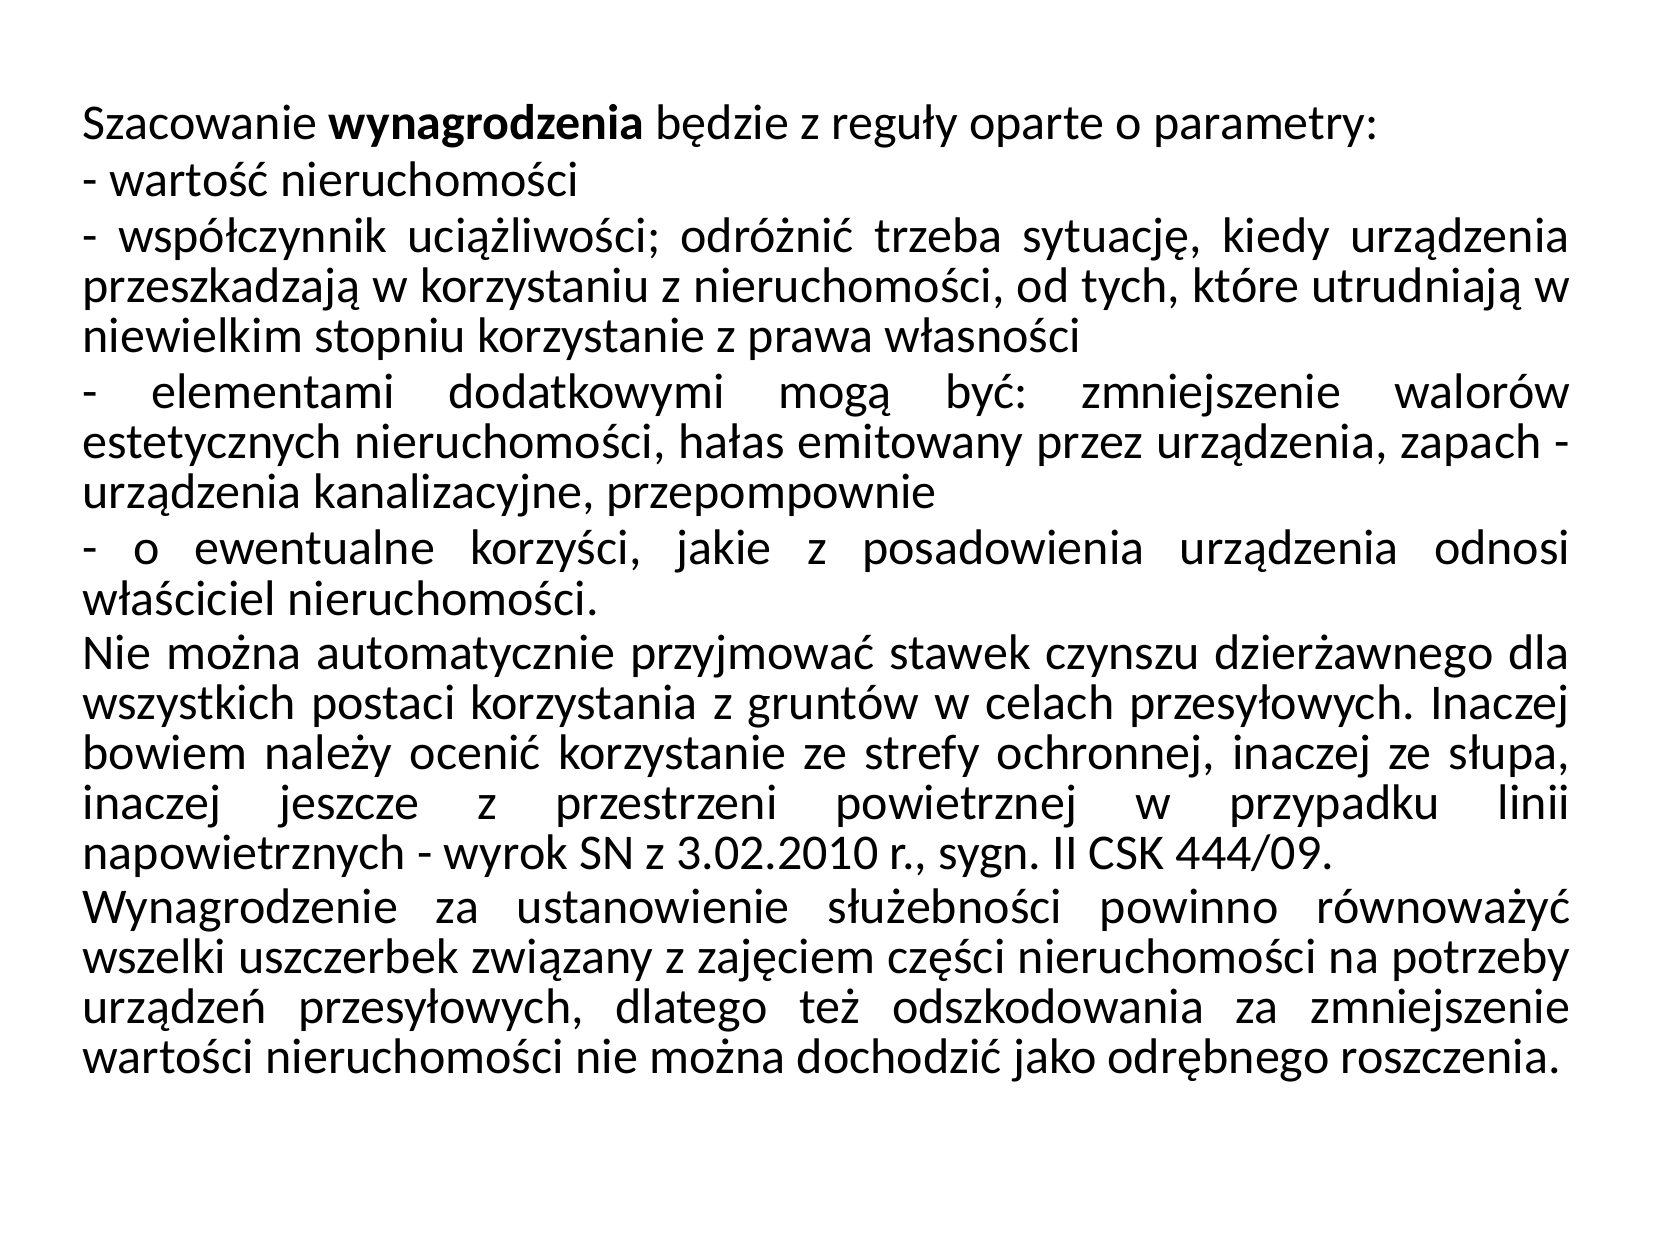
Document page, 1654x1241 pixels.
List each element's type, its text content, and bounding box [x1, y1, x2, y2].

list Szacowanie wynagrodzenia będzie z reguły oparte o parametry: - wartość nieruchomości - współczynnik uciążliwości; odróżnić trzeba sytuację, kiedy urządzenia przeszkadzają w korzystaniu z nieruchomości, od tych, które utrudniają w niewielkim stopniu korzystanie z prawa własności - elementami dodatkowymi mogą być: zmniejszenie walorów estetycznych nieruchomości, hałas emitowany przez urządzenia, zapach - urządzenia kanalizacyjne, przepompownie - o ewentualne korzyści, jakie z posadowienia urządzenia odnosi właściciel nieruchomości. Nie można automatycznie przyjmować stawek czynszu dzierżawnego dla wszystkich postaci korzystania z gruntów w celach przesyłowych. Inaczej bowiem należy ocenić korzystanie ze strefy ochronnej, inaczej ze słupa, inaczej jeszcze z przestrzeni powietrznej w przypadku linii napowietrznych - wyrok SN z 3.02.2010 r., sygn. II CSK 444/09. Wynagrodzenie za ustanowienie służebności powinno równoważyć wszelki uszczerbek związany z zajęciem części nieruchomości na potrzeby urządzeń przesyłowych, dlatego też odszkodowania za zmniejszenie wartości nieruchomości nie można dochodzić jako odrębnego roszczenia. [82, 47, 1571, 1109]
